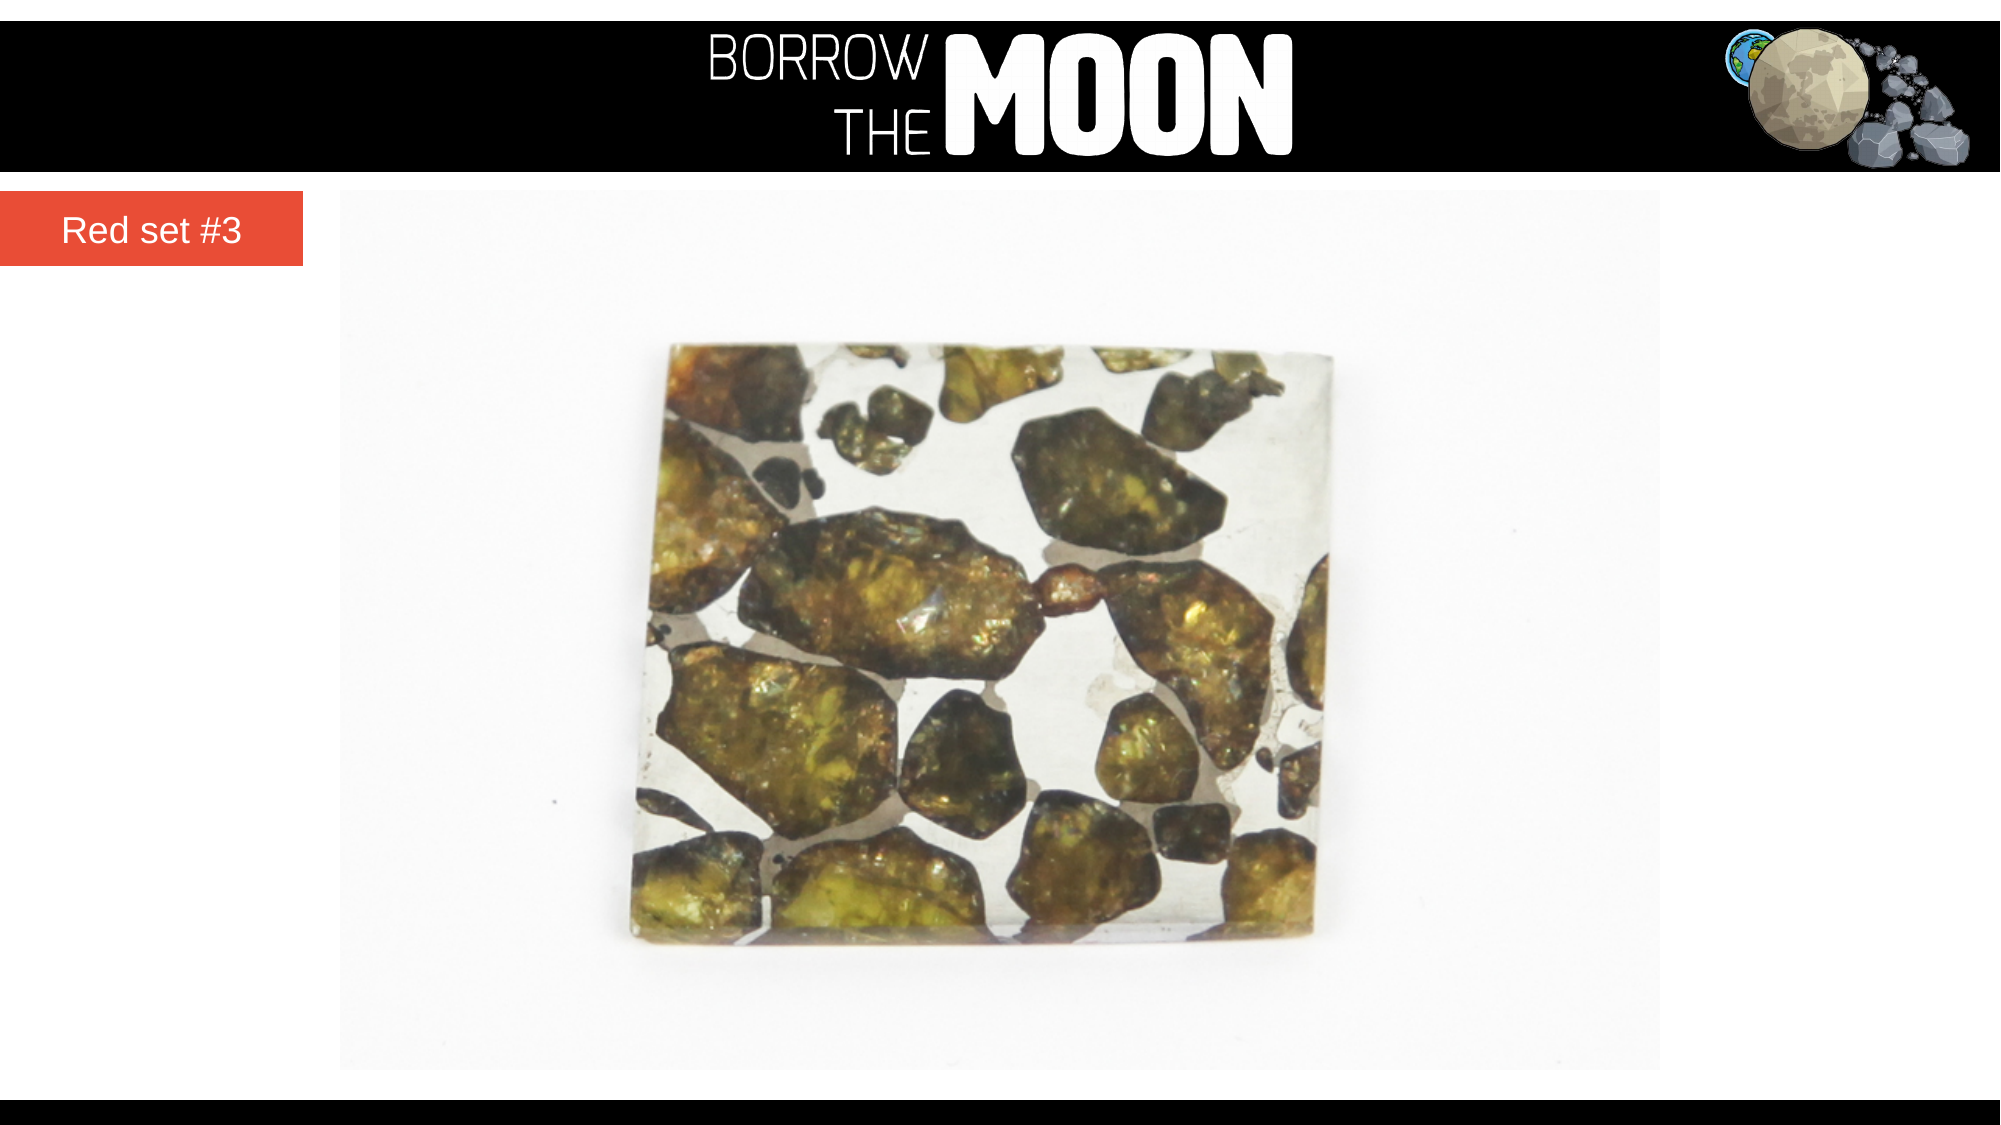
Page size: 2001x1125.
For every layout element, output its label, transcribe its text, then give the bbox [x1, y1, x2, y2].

picture [340, 190, 1660, 1070]
text_box Red set #3 [0, 191, 303, 266]
